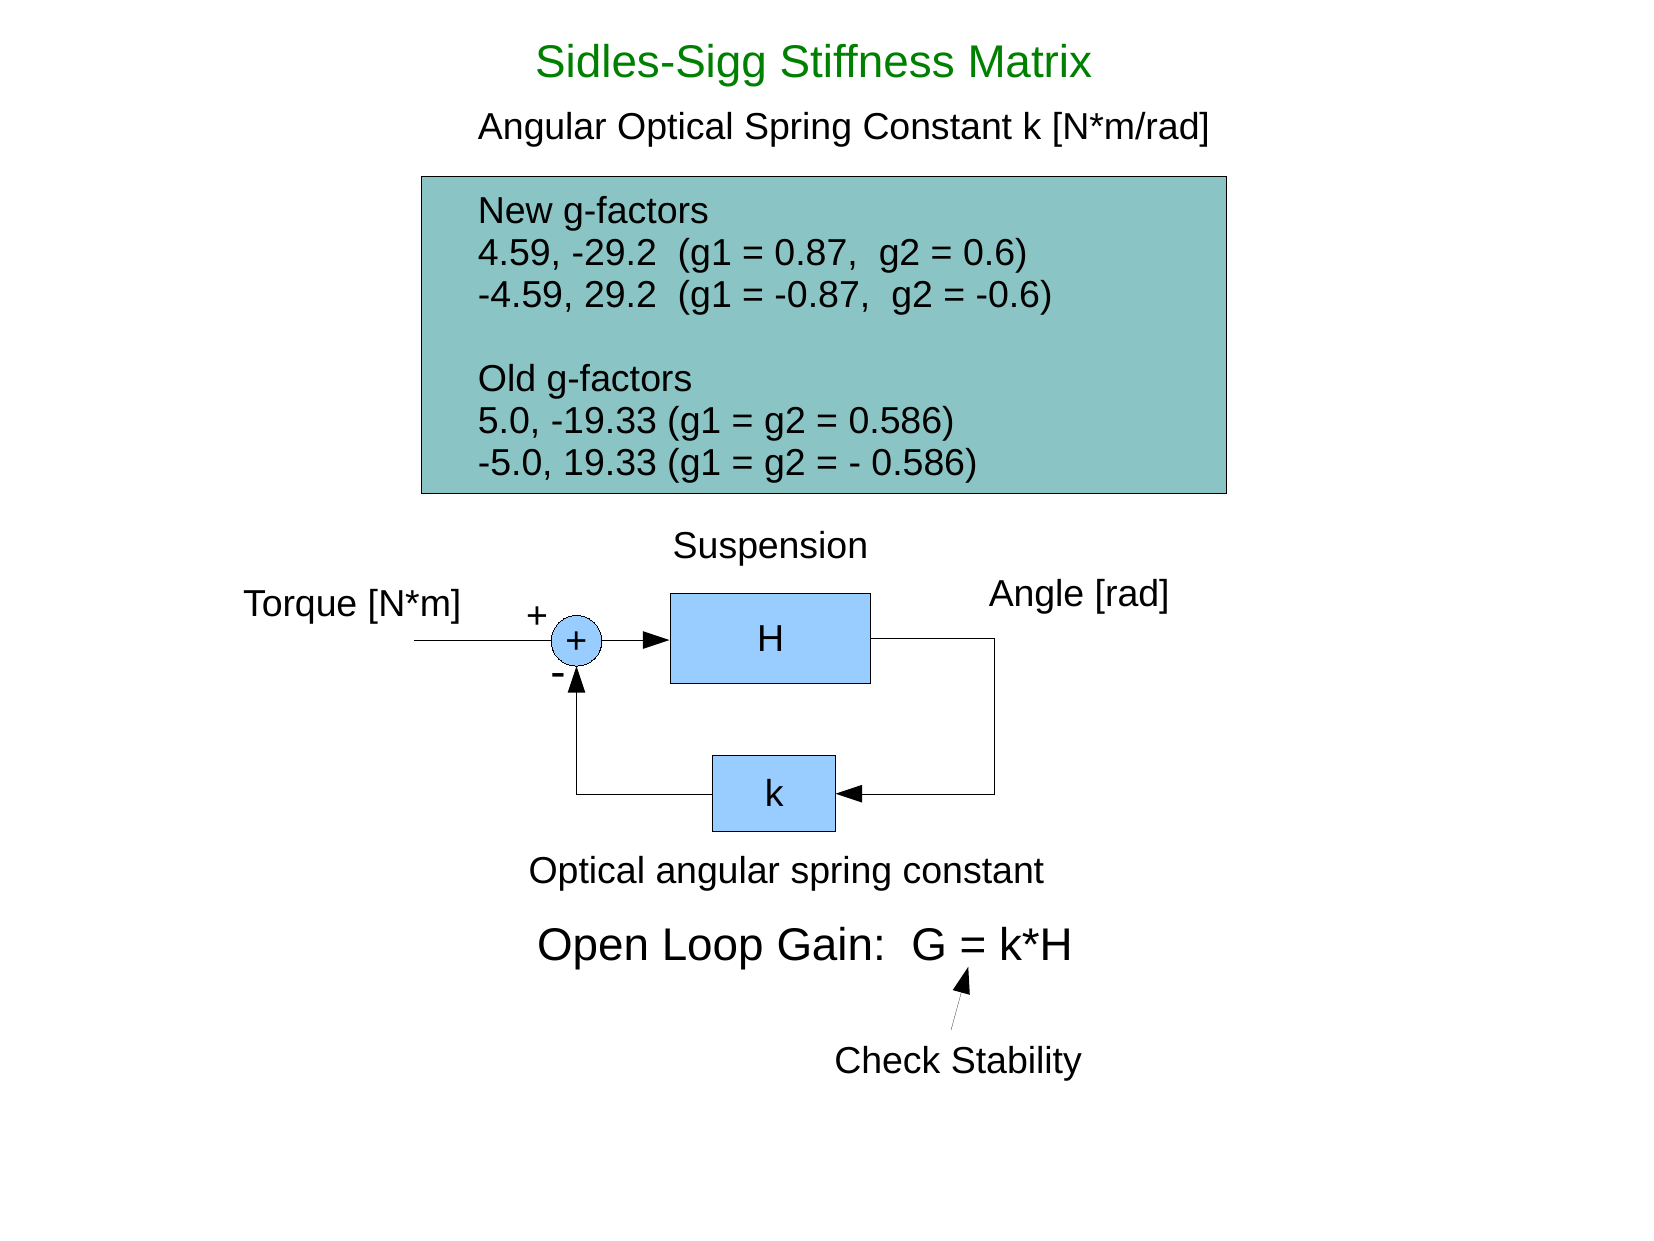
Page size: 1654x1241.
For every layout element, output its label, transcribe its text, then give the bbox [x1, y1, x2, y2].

text_box - [535, 639, 581, 706]
text_box k [712, 755, 836, 832]
text_box Sidles-Sigg Stiffness Matrix [520, 28, 1108, 95]
text_box H [670, 593, 871, 684]
text_box Optical angular spring constant [513, 842, 1060, 899]
text_box Suspension [657, 517, 883, 575]
text_box [421, 176, 1227, 494]
text_box Open Loop Gain: G = k*H [522, 911, 1088, 979]
text_box Angular Optical Spring Constant k [N*m/rad] New g-factors 4.59, -29.2 (g1 = 0.87, g2 = 0.6) -4.59, 29.2 (g1 = -0.87, g2 = -0.6) Old g-factors 5.0, -19.33 (g1 = g2 = 0.586) -5.0, 19.33 (g1 = g2 = - 0.586) [463, 98, 1226, 488]
text_box Torque [N*m] [228, 575, 477, 633]
text_box + [511, 587, 563, 645]
text_box + [563, 615, 602, 666]
text_box Check Stability [819, 1031, 1097, 1089]
text_box Angle [rad] [974, 564, 1185, 622]
